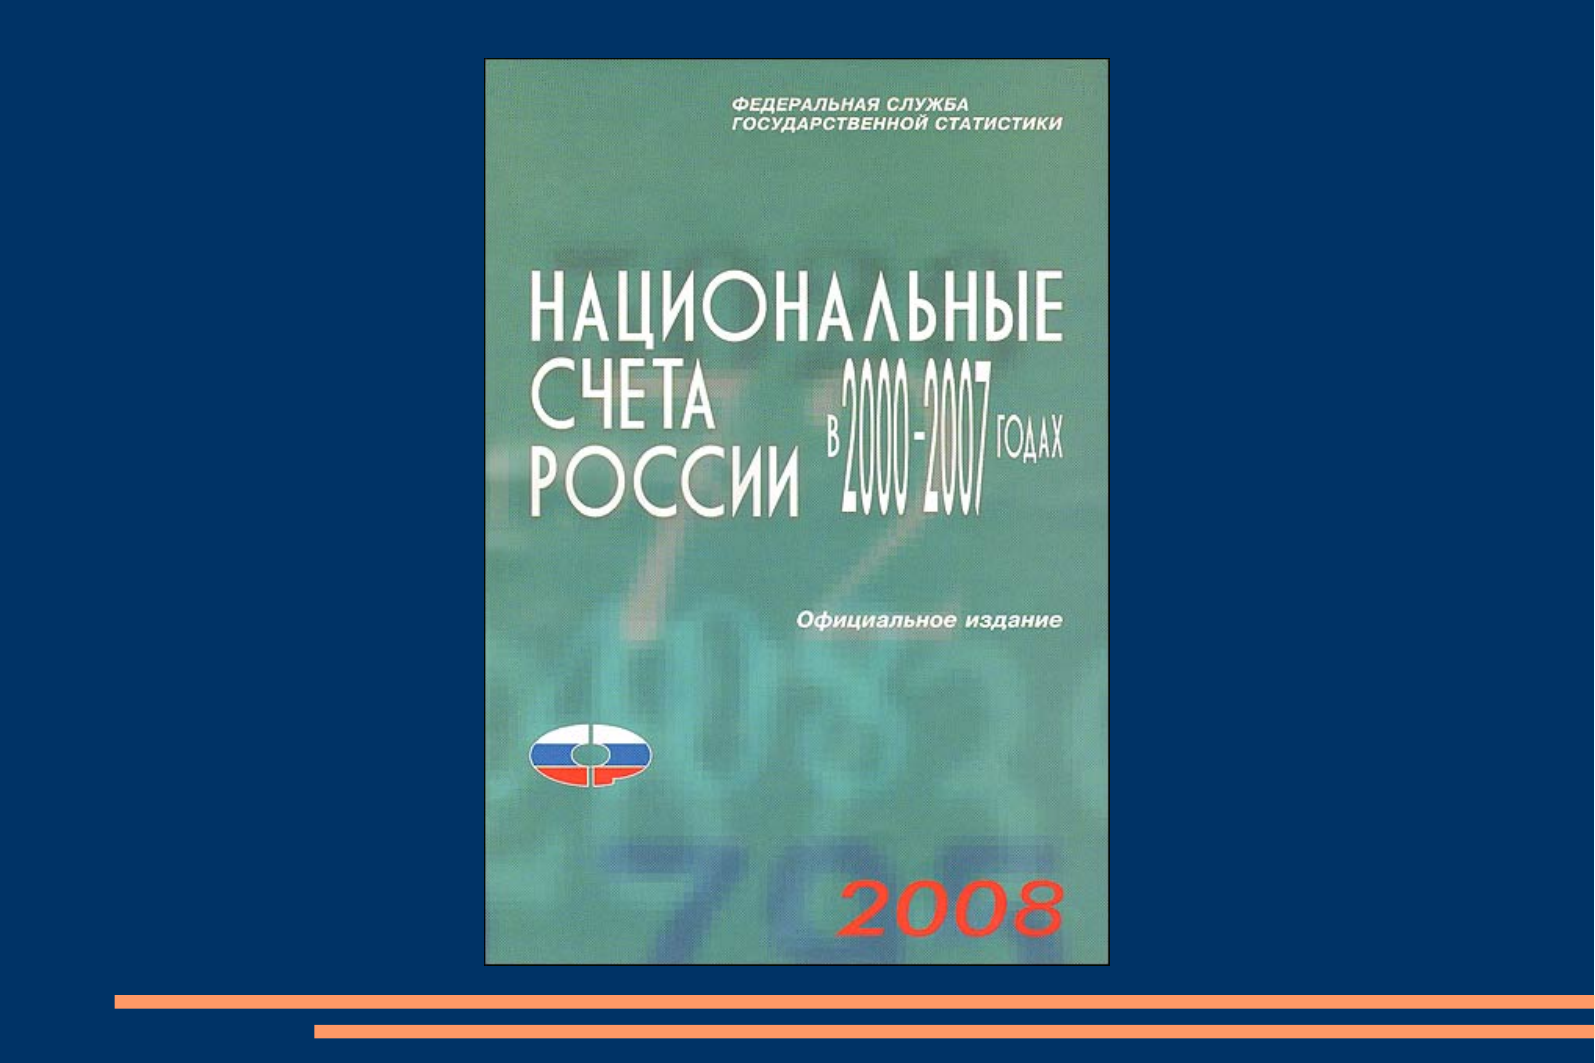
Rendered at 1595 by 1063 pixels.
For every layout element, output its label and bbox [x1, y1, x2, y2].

picture [484, 58, 1110, 966]
